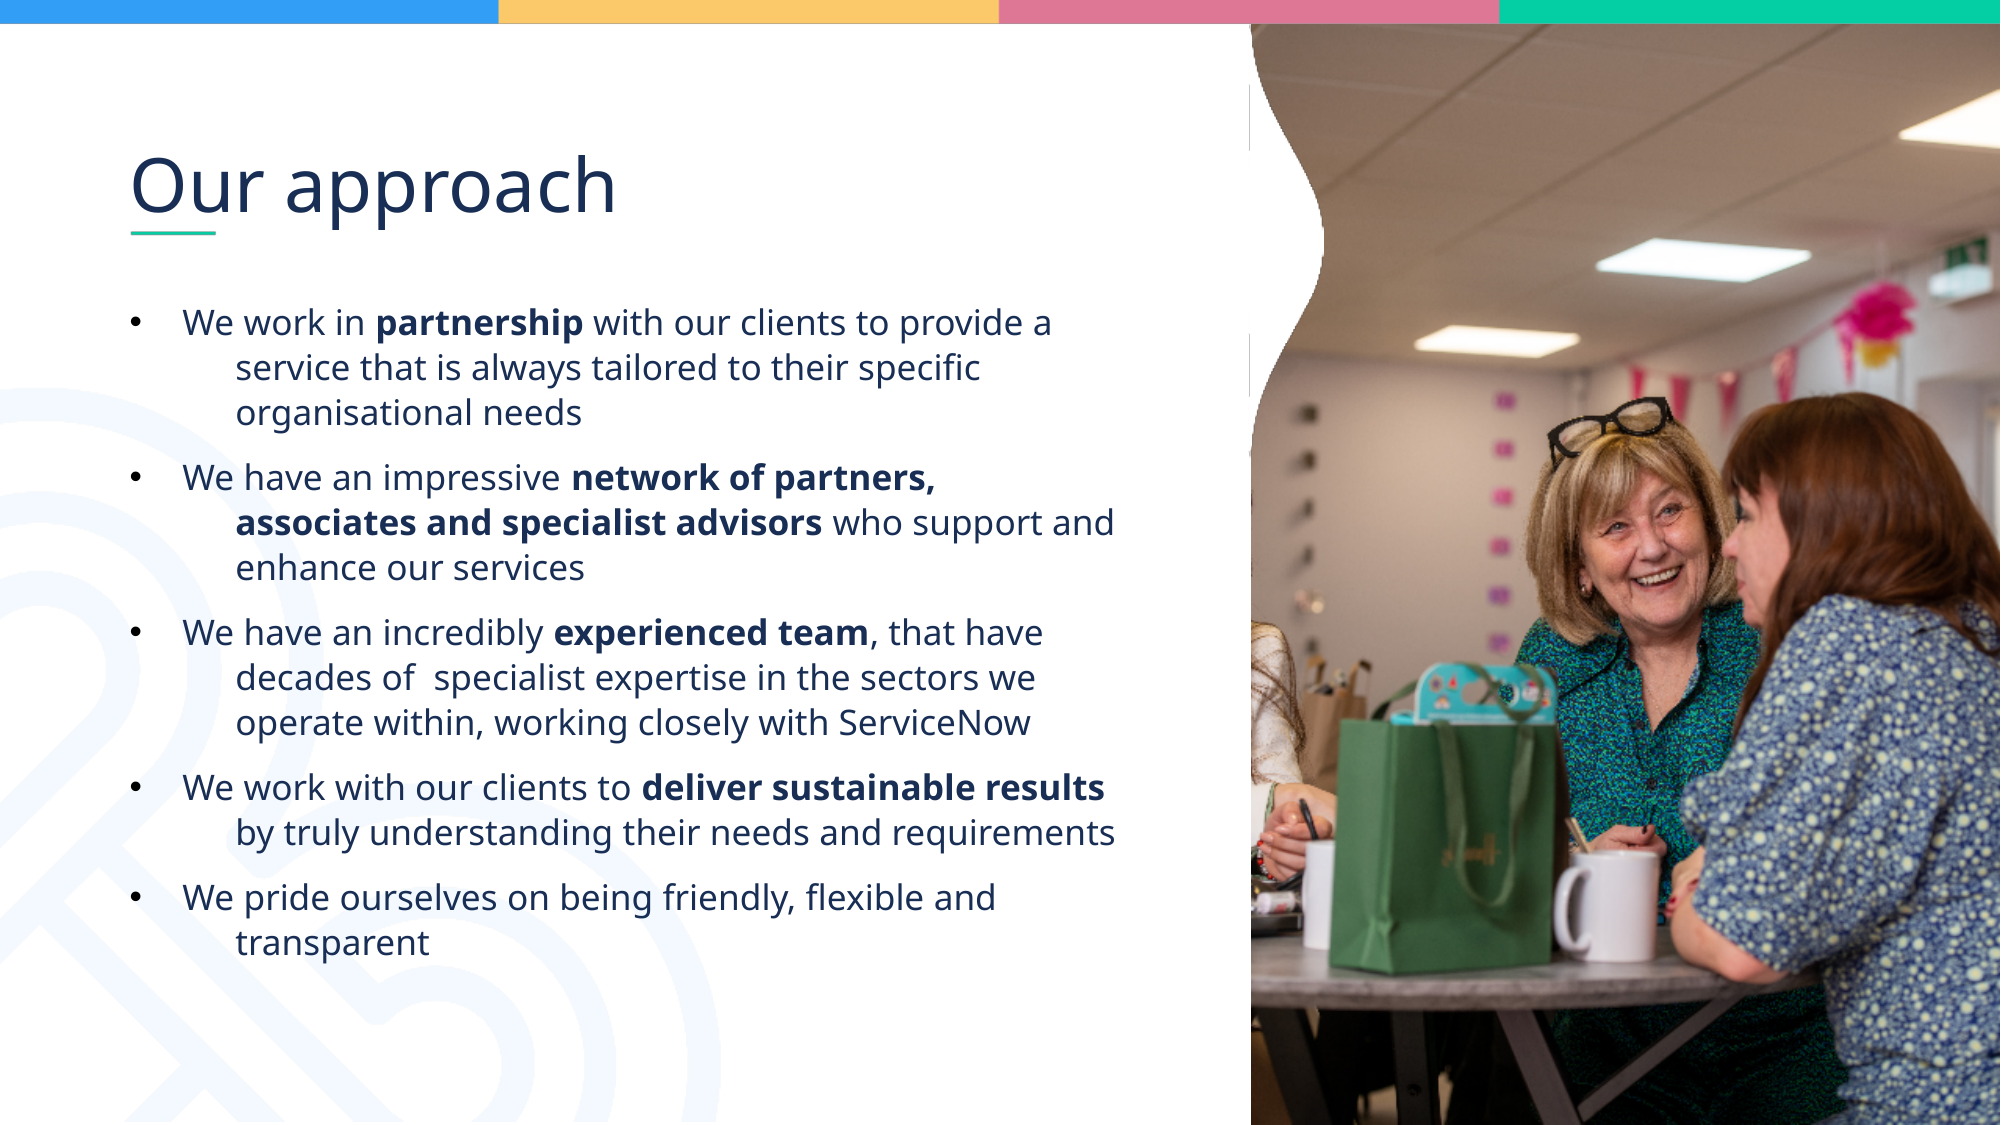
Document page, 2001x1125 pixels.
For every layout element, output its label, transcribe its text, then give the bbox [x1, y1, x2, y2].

title Our approach [114, 137, 1135, 239]
list We work in partnership with our clients to provide a service that is always tailored to their specific organisational needs We have an impressive network of partners, associates and specialist advisors who support and enhance our services We have an incredibly experienced team, that have decades of specialist expertise in the sectors we operate within, working closely with ServiceNow We work with our clients to deliver sustainable results by truly understanding their needs and requirements We pride ourselves on being friendly, flexible and transparent [114, 289, 1135, 1004]
picture [1248, 24, 2000, 1125]
